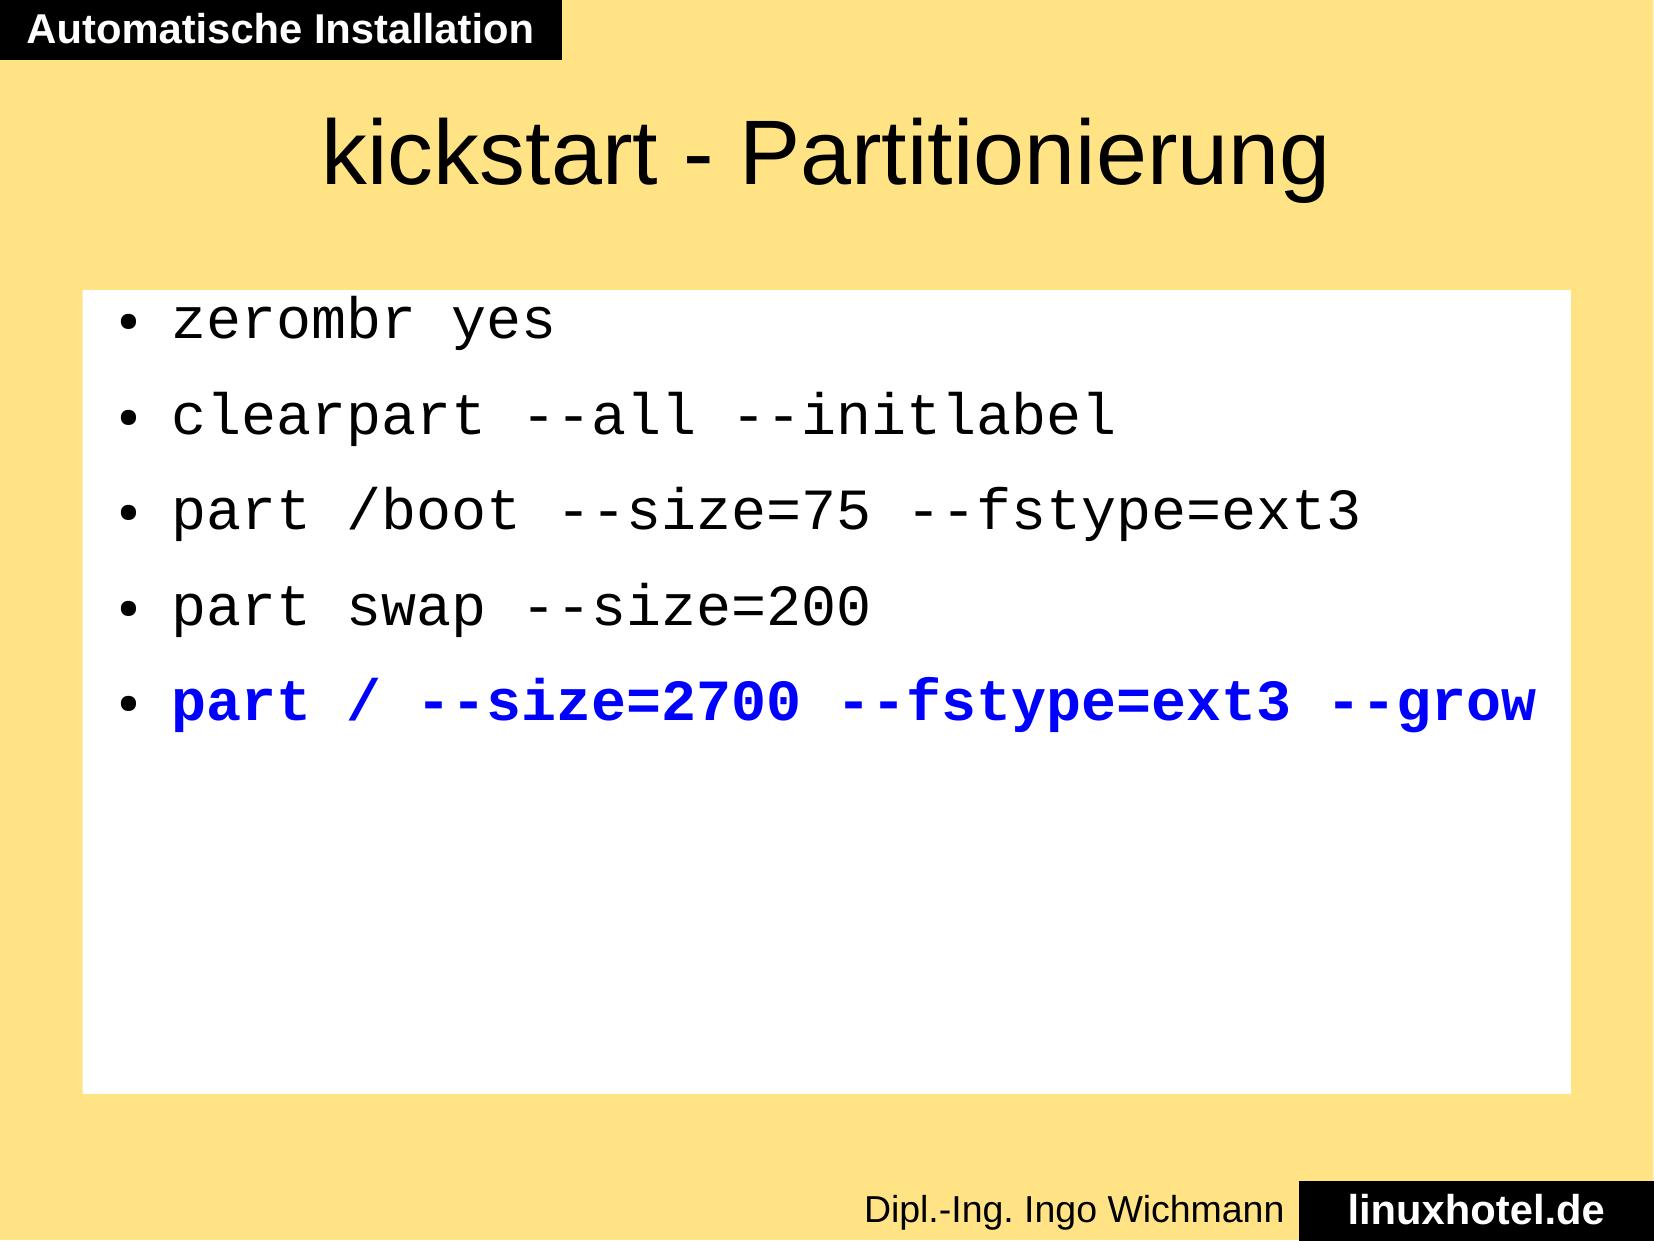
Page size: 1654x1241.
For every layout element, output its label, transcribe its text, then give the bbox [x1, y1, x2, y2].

text_box linuxhotel.de [1299, 1181, 1654, 1241]
text_box Dipl.-Ing. Ingo Wichmann [849, 1181, 1300, 1238]
list zerombr yes clearpart --all --initlabel part /boot --size=75 --fstype=ext3 part swap --size=200 part / --size=2700 --fstype=ext3 --grow [82, 290, 1571, 1094]
title kickstart - Partitionierung [82, 49, 1571, 257]
text_box Automatische Installation [0, 0, 562, 60]
